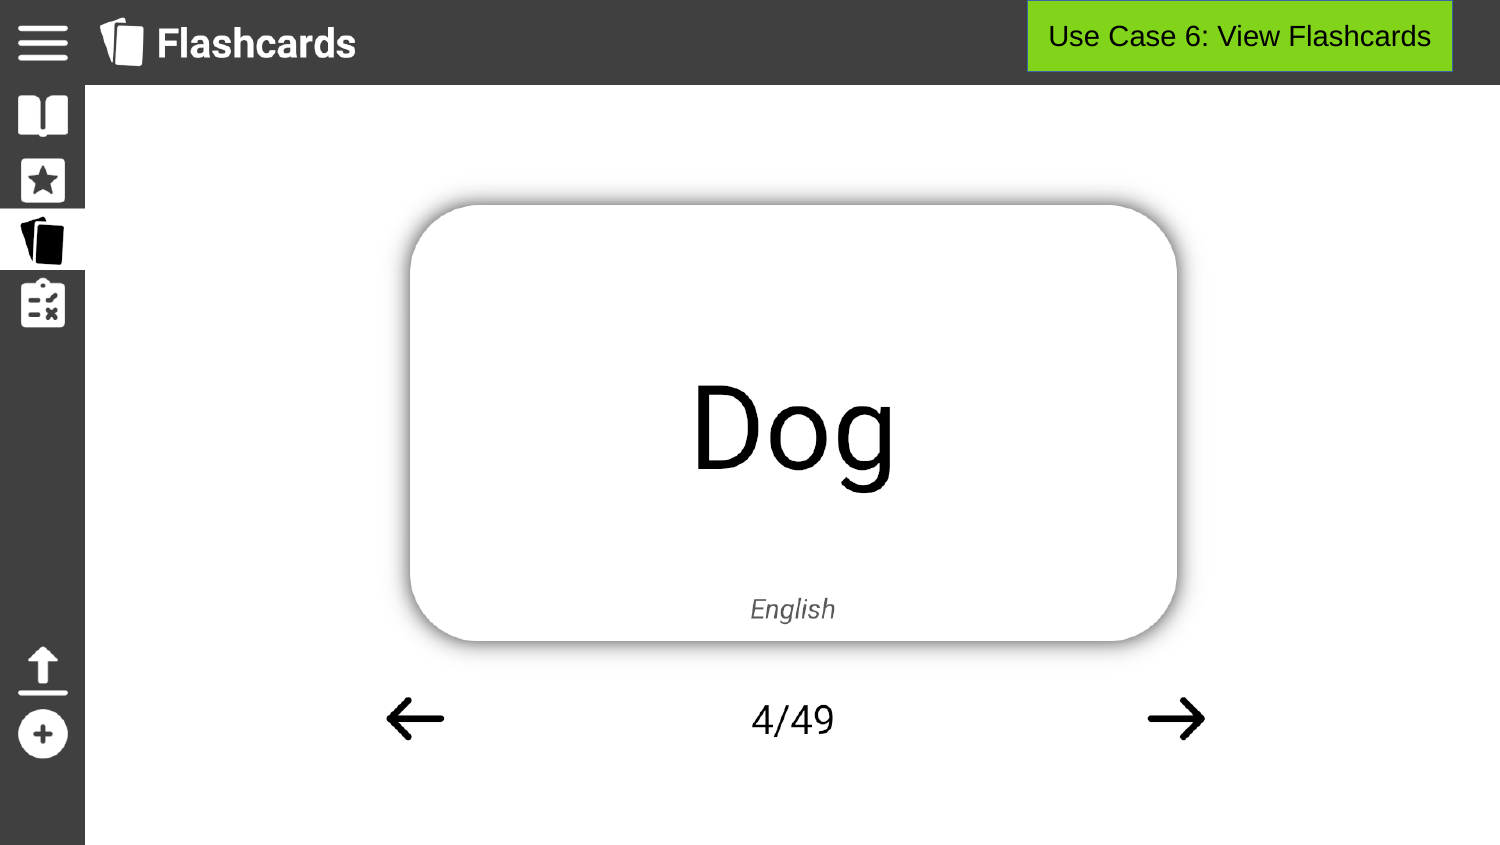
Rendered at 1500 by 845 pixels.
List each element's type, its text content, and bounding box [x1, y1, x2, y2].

text_box Use Case 6: View Flashcards [1027, 0, 1453, 72]
picture [0, 0, 1500, 845]
